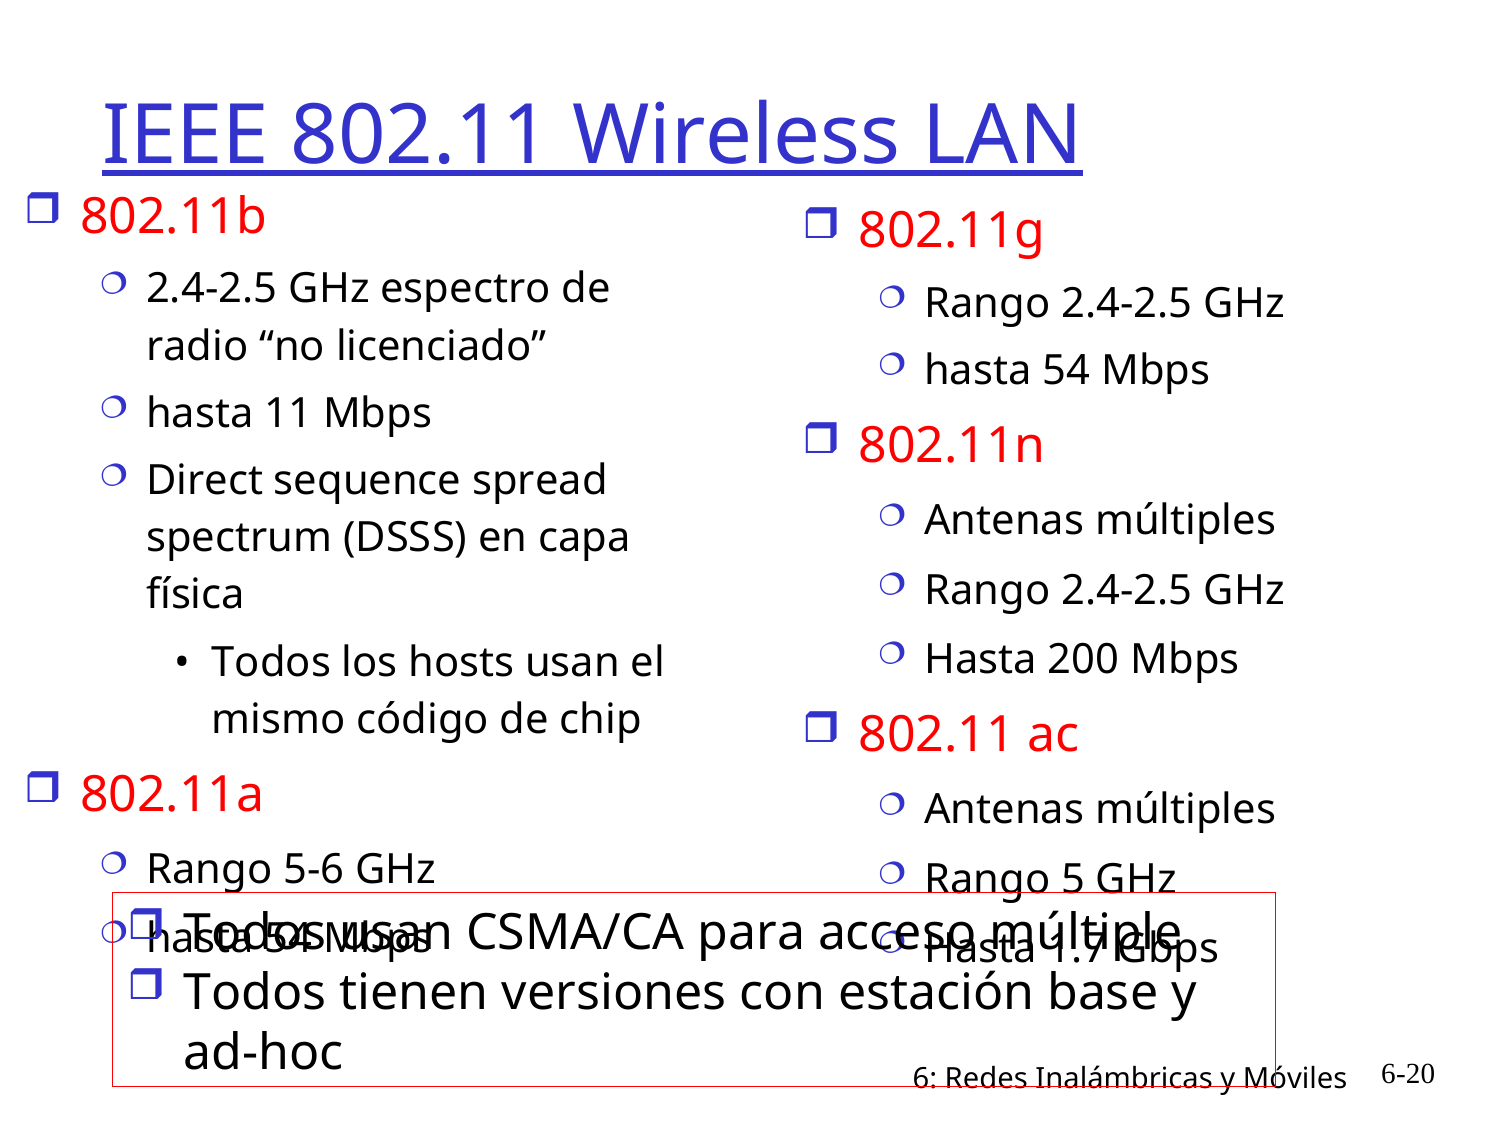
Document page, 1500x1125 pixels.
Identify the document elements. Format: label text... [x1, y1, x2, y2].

list 802.11g Rango 2.4-2.5 GHz hasta 54 Mbps 802.11n Antenas múltiples Rango 2.4-2.5 GHz Hasta 200 Mbps 802.11 ac Antenas múltiples Rango 5 GHz Hasta 1.7 Gbps [787, 186, 1413, 956]
title IEEE 802.11 Wireless LAN [87, 37, 1363, 225]
text_box Todos usan CSMA/CA para acceso múltiple Todos tienen versiones con estación base y ad-hoc [112, 892, 1276, 1087]
list 802.11b 2.4-2.5 GHz espectro de radio “no licenciado” hasta 11 Mbps Direct sequence spread spectrum (DSSS) en capa física Todos los hosts usan el mismo código de chip 802.11a Rango 5-6 GHz hasta 54 Mbps [9, 171, 710, 1007]
